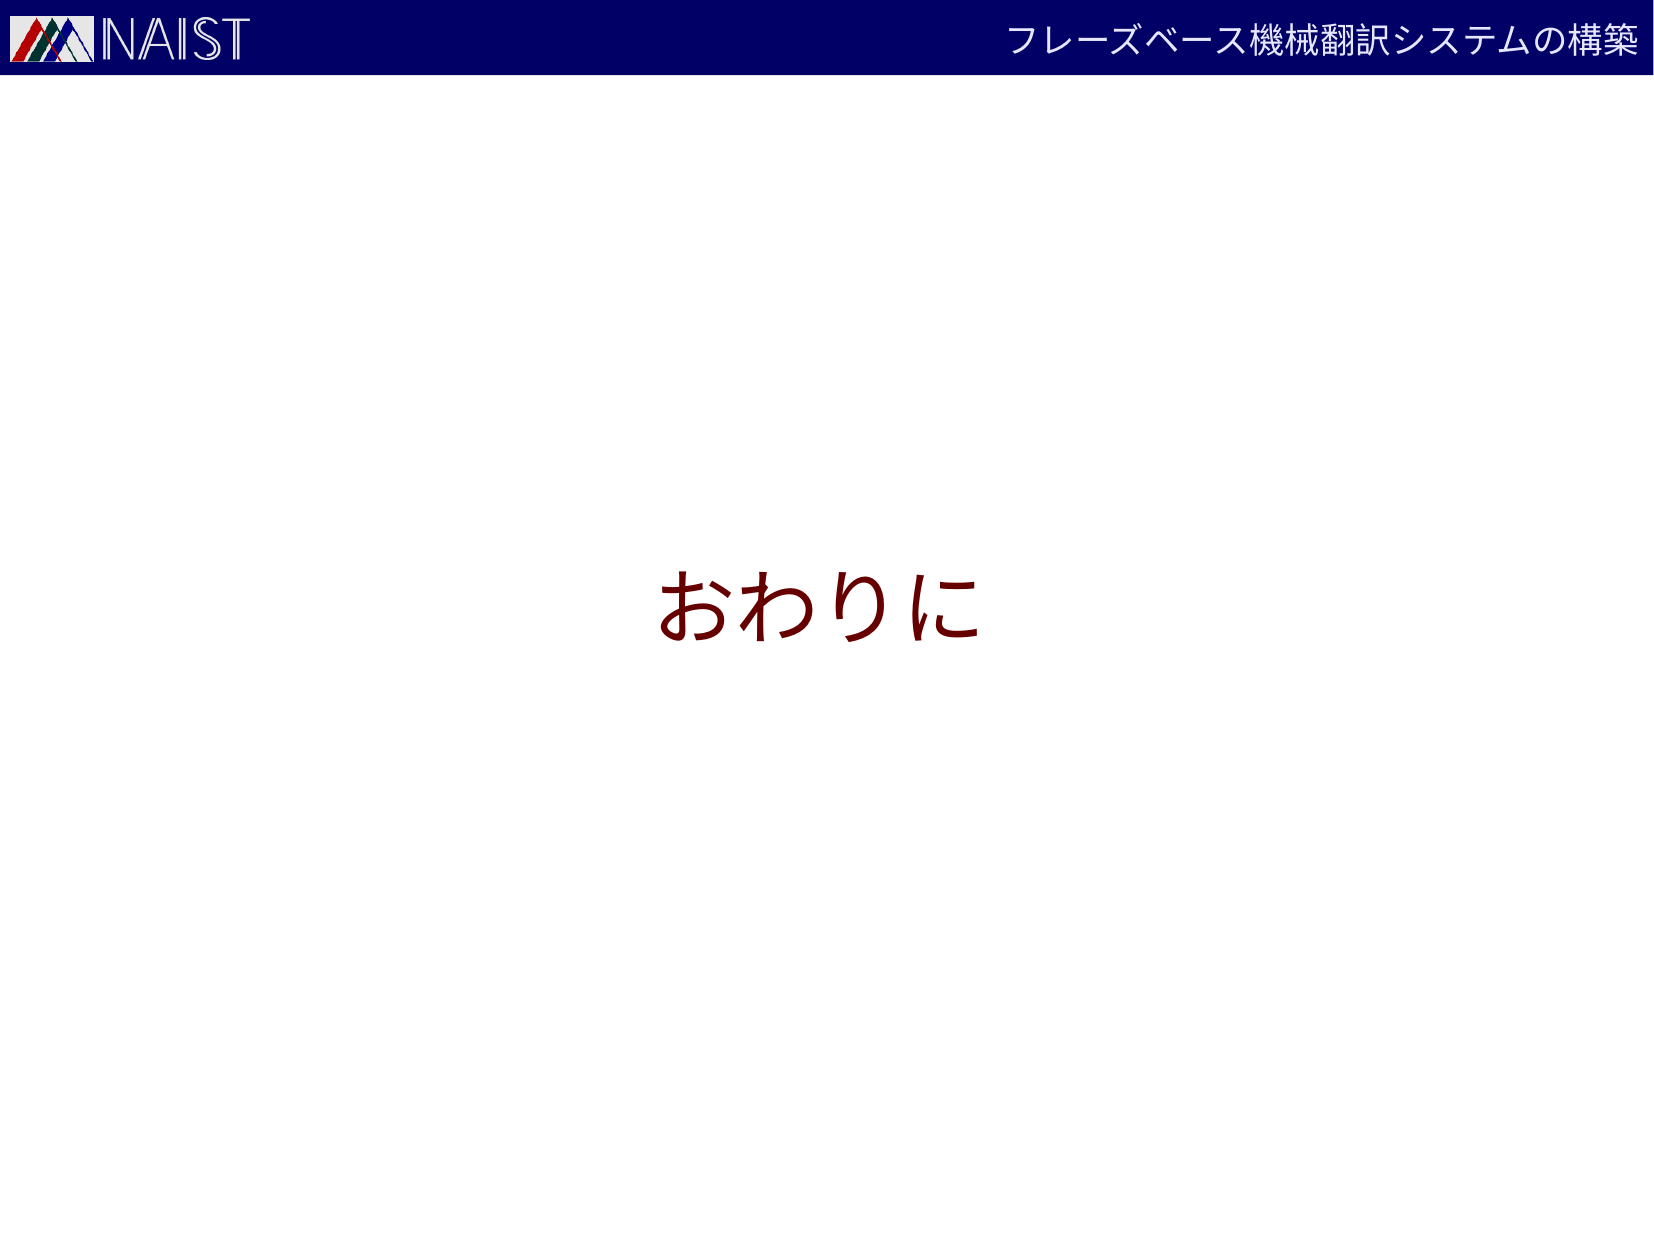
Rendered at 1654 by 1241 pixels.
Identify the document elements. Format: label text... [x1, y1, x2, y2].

title おわりに [75, 506, 1564, 698]
picture [10, 16, 94, 62]
picture [102, 17, 251, 60]
